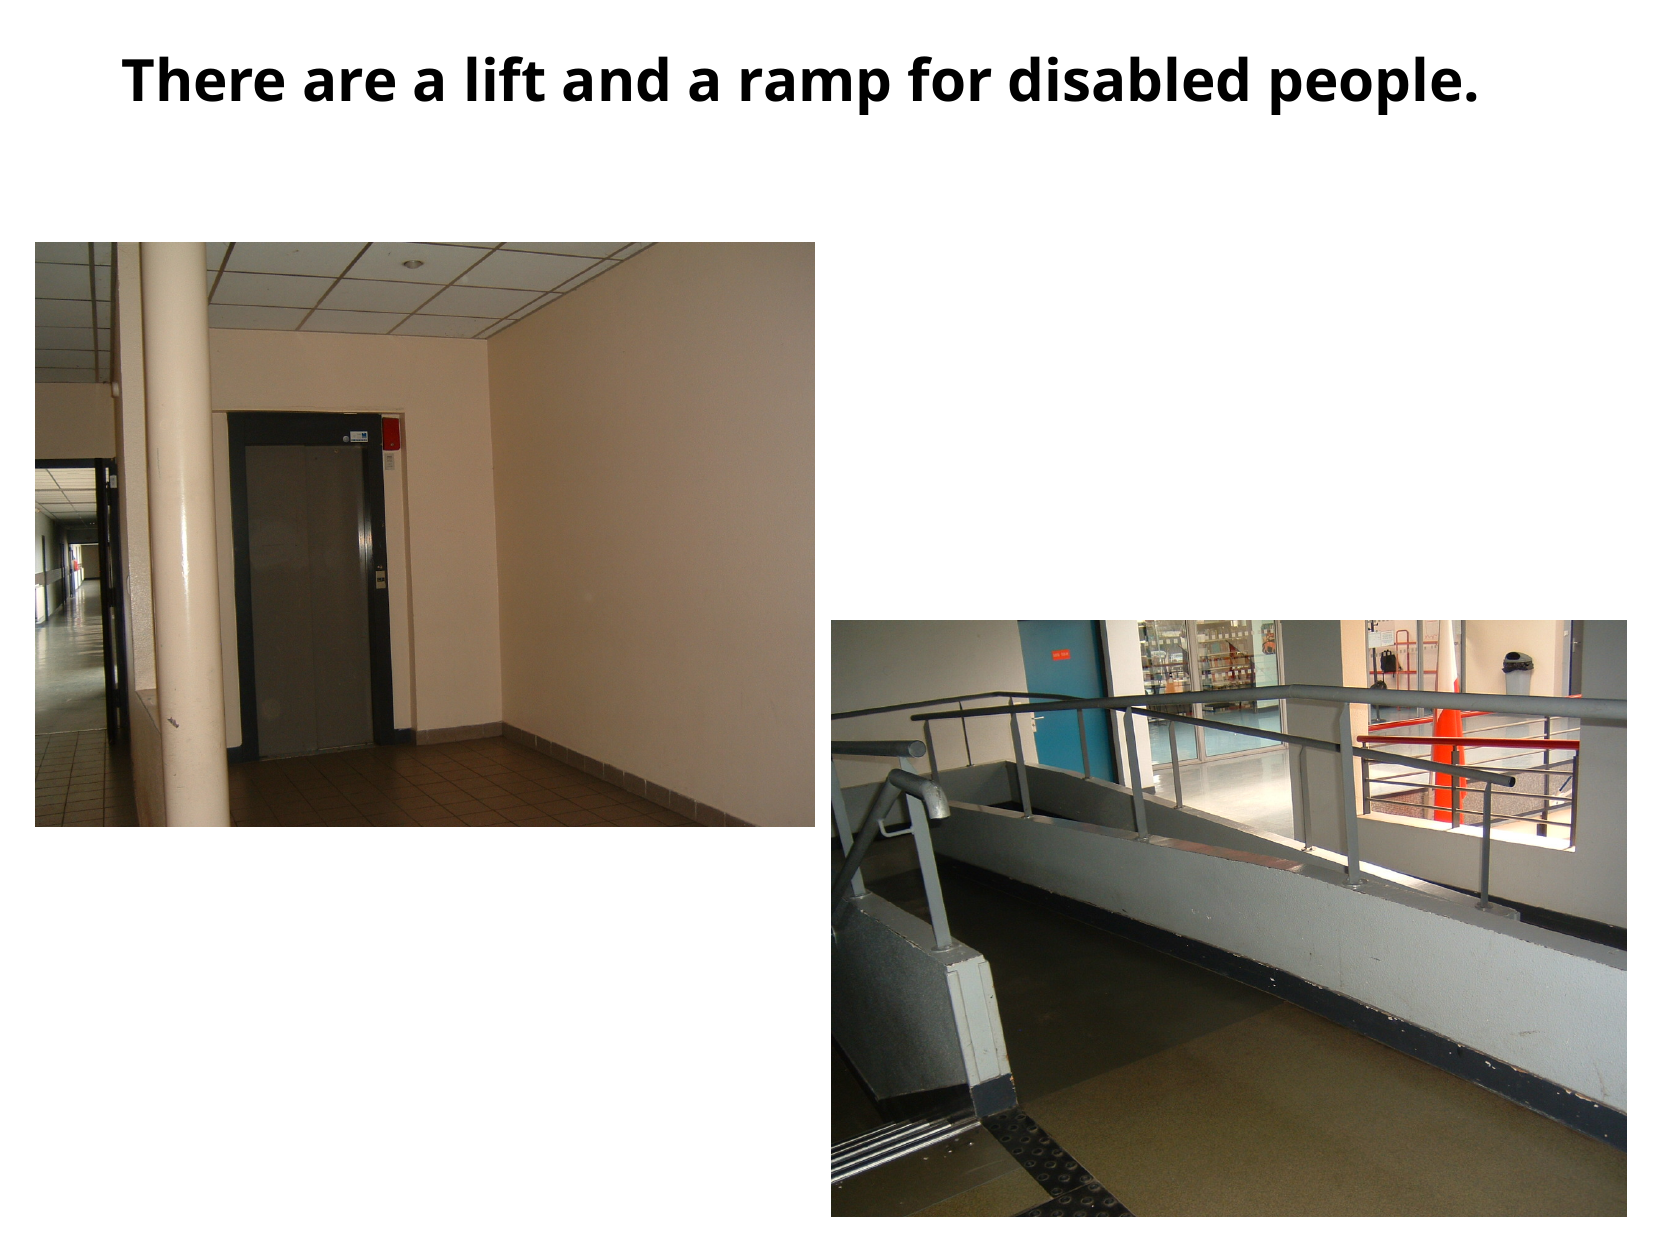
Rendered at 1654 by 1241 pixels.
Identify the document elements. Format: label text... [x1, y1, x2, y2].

picture [831, 620, 1627, 1217]
picture [35, 242, 815, 827]
text_box There are a lift and a ramp for disabled people. [106, 35, 1654, 152]
